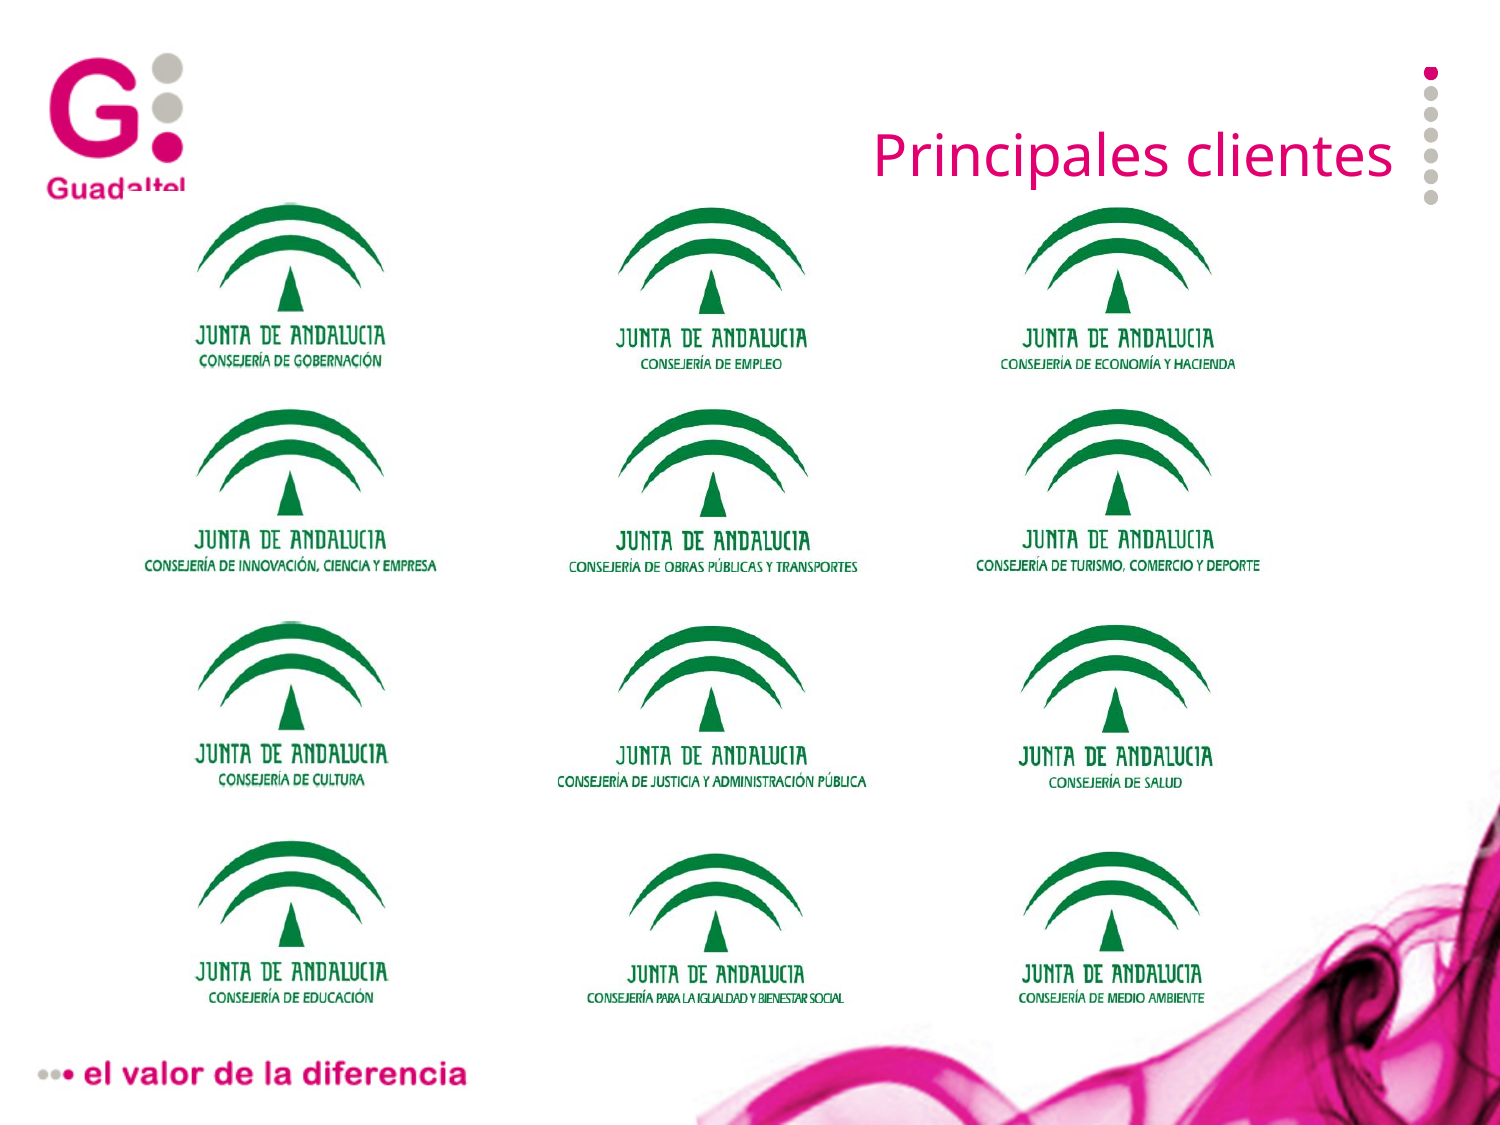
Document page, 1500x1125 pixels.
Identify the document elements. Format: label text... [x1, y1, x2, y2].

picture [0, 0, 1500, 1125]
text_box Principales clientes [615, 107, 1409, 190]
